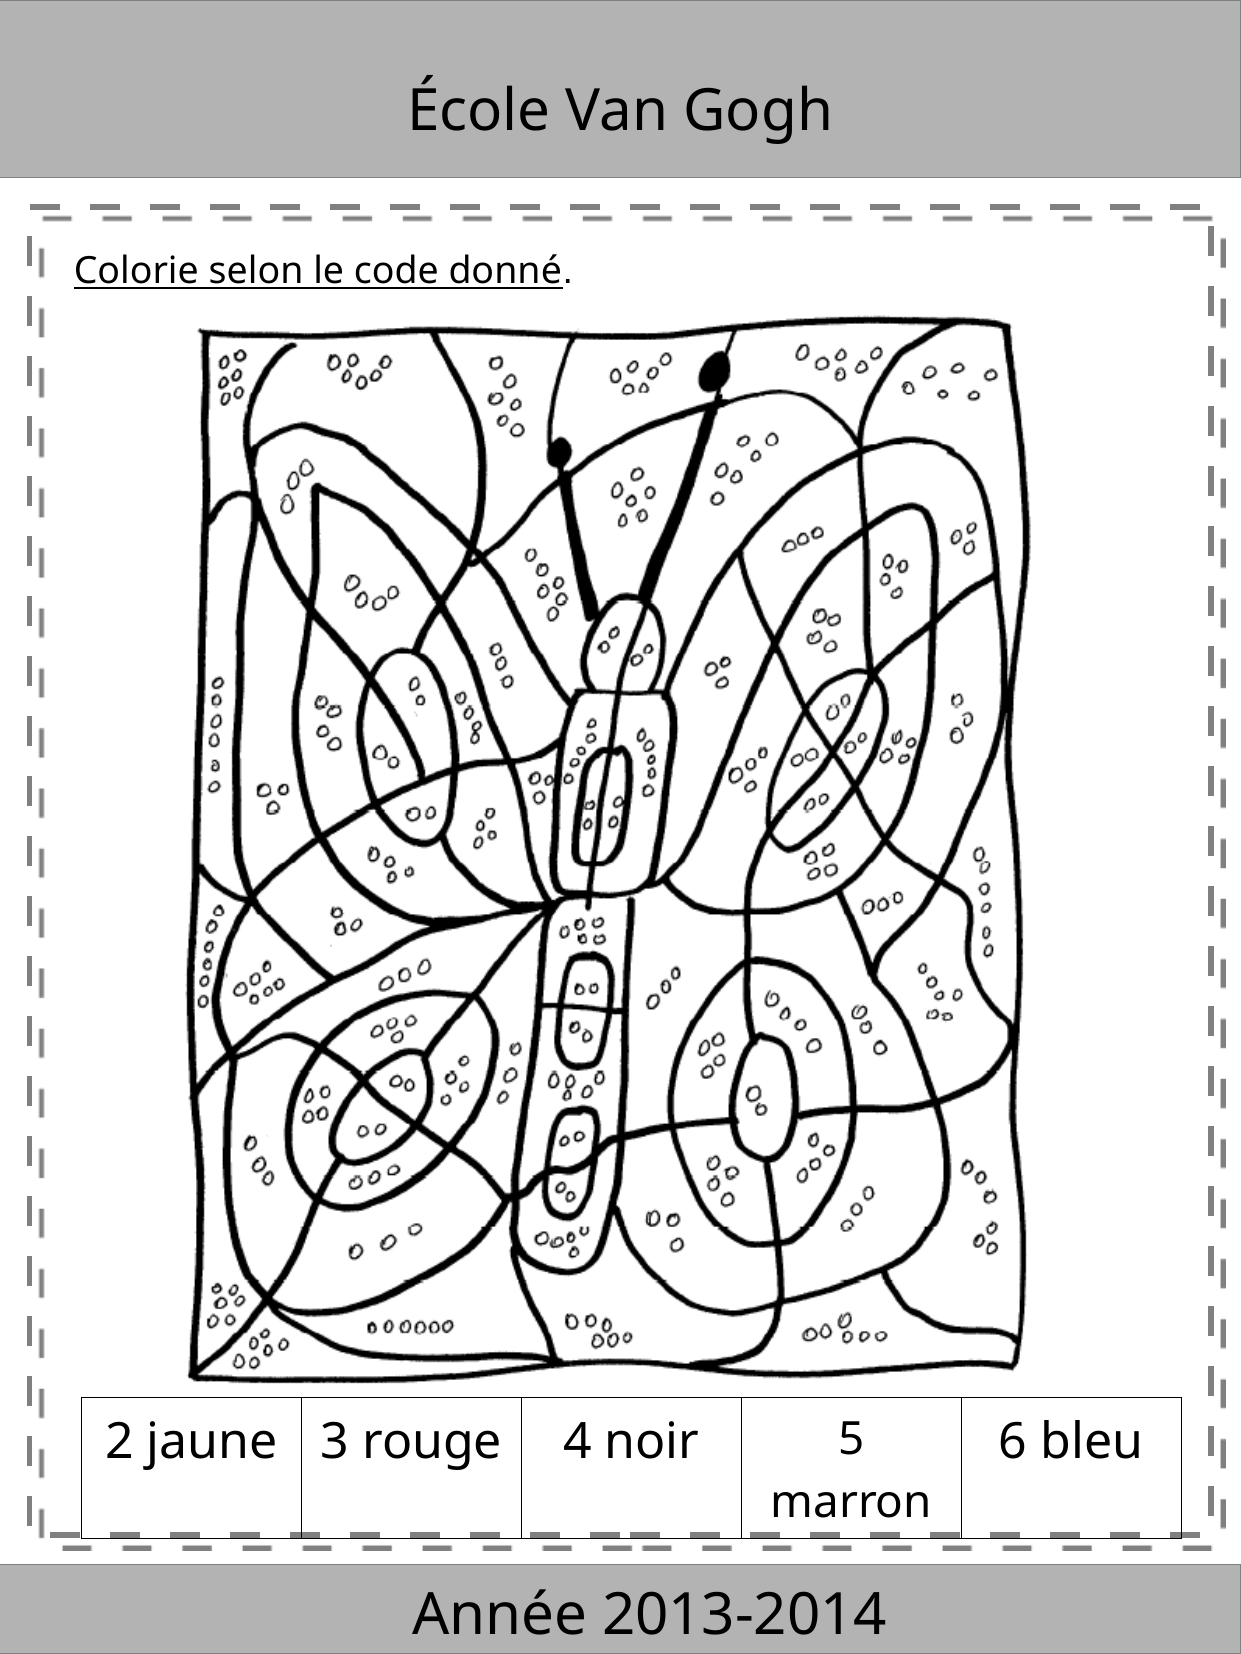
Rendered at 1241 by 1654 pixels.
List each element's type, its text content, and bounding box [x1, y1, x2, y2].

text_box [0, 0, 1241, 178]
table_header 4 noir [522, 1398, 741, 1538]
text_box Année 2013-2014 [206, 1564, 1093, 1654]
text_box École Van Gogh [177, 61, 1063, 174]
text_box [1093, 1564, 1241, 1654]
table_header 5 marron [742, 1398, 961, 1538]
text_box Colorie selon le code donné. [59, 236, 1152, 300]
text_box [0, 1564, 206, 1654]
table_header 6 bleu [962, 1398, 1181, 1538]
table_header 2 jaune [82, 1398, 301, 1538]
table_header 3 rouge [302, 1398, 521, 1538]
picture [181, 311, 1034, 1388]
